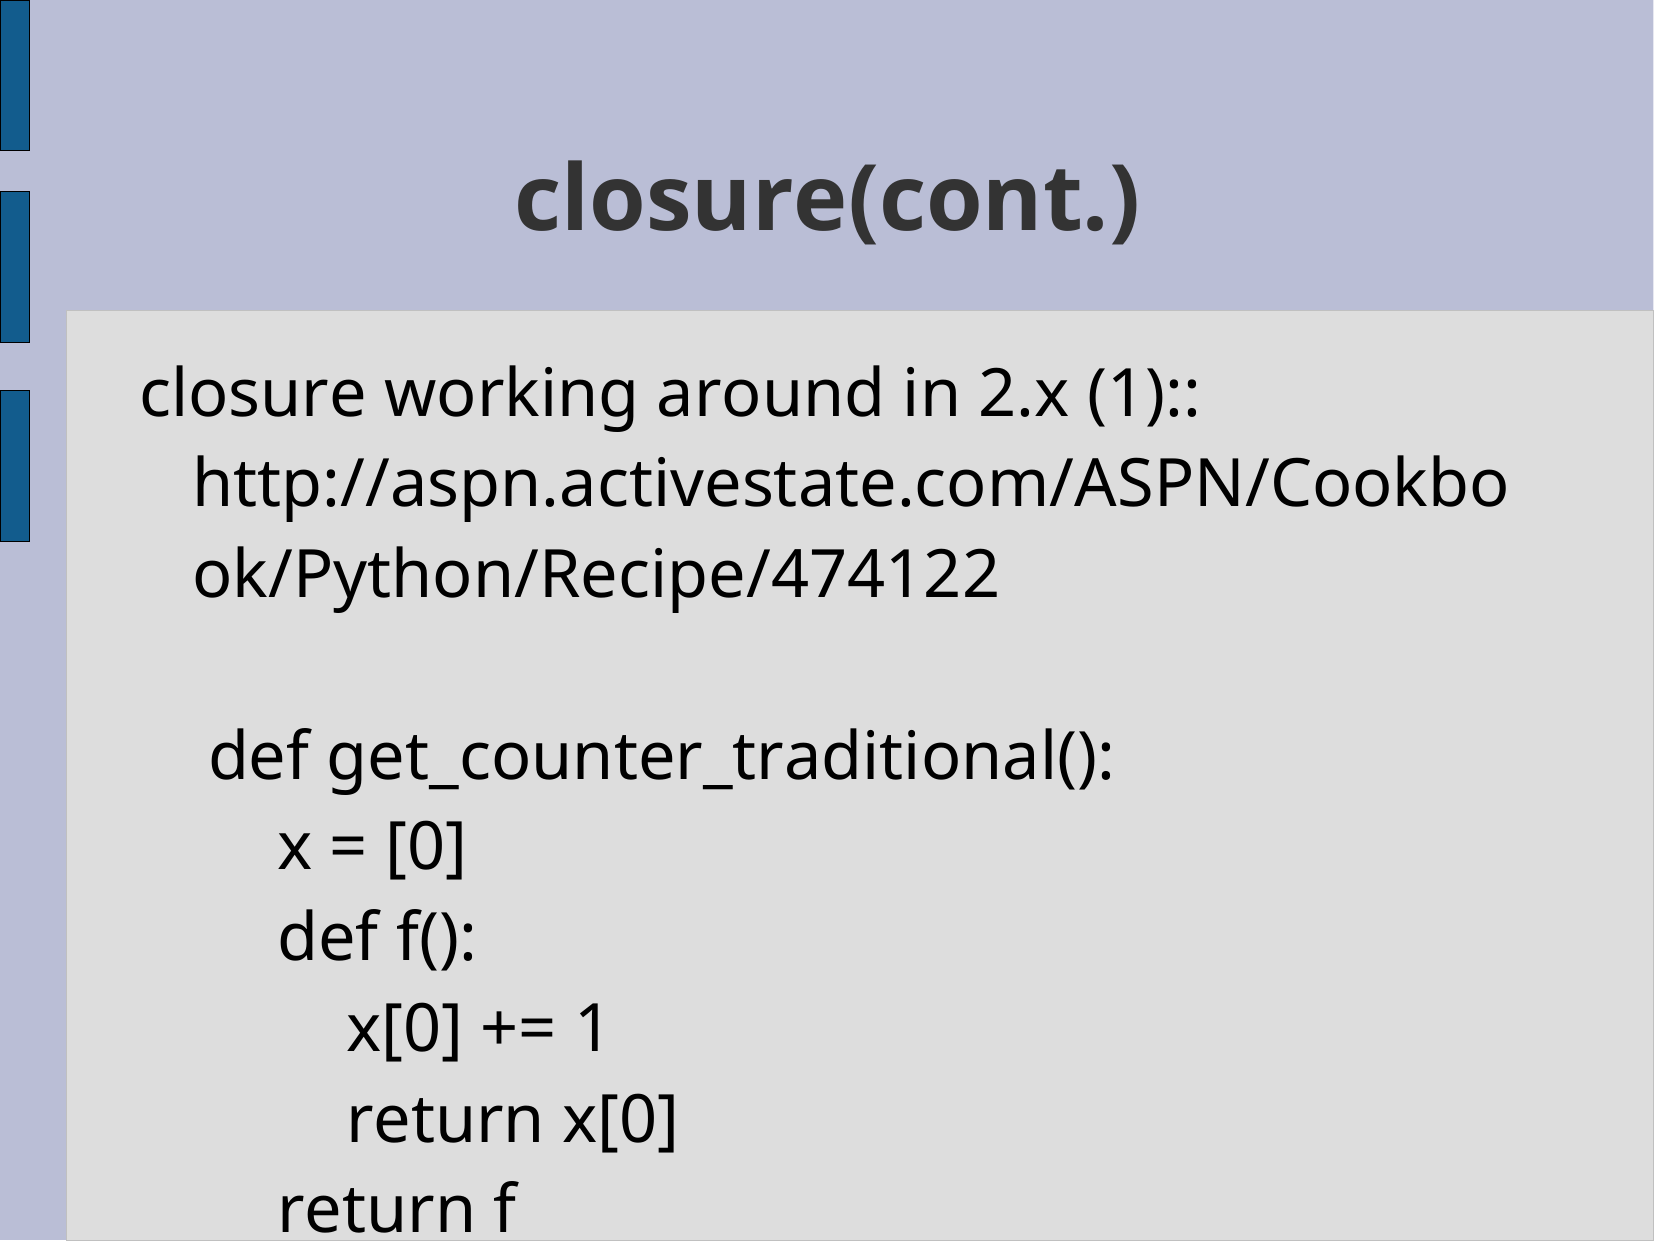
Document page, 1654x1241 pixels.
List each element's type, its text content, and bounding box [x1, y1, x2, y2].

title closure(cont.) [121, 98, 1534, 291]
list closure working around in 2.x (1):: http://aspn.activestate.com/ASPN/Cookbook/Python/Recipe/474122 def get_counter_traditional(): x = [0] def f(): x[0] += 1 return x[0] return f [121, 344, 1534, 1226]
